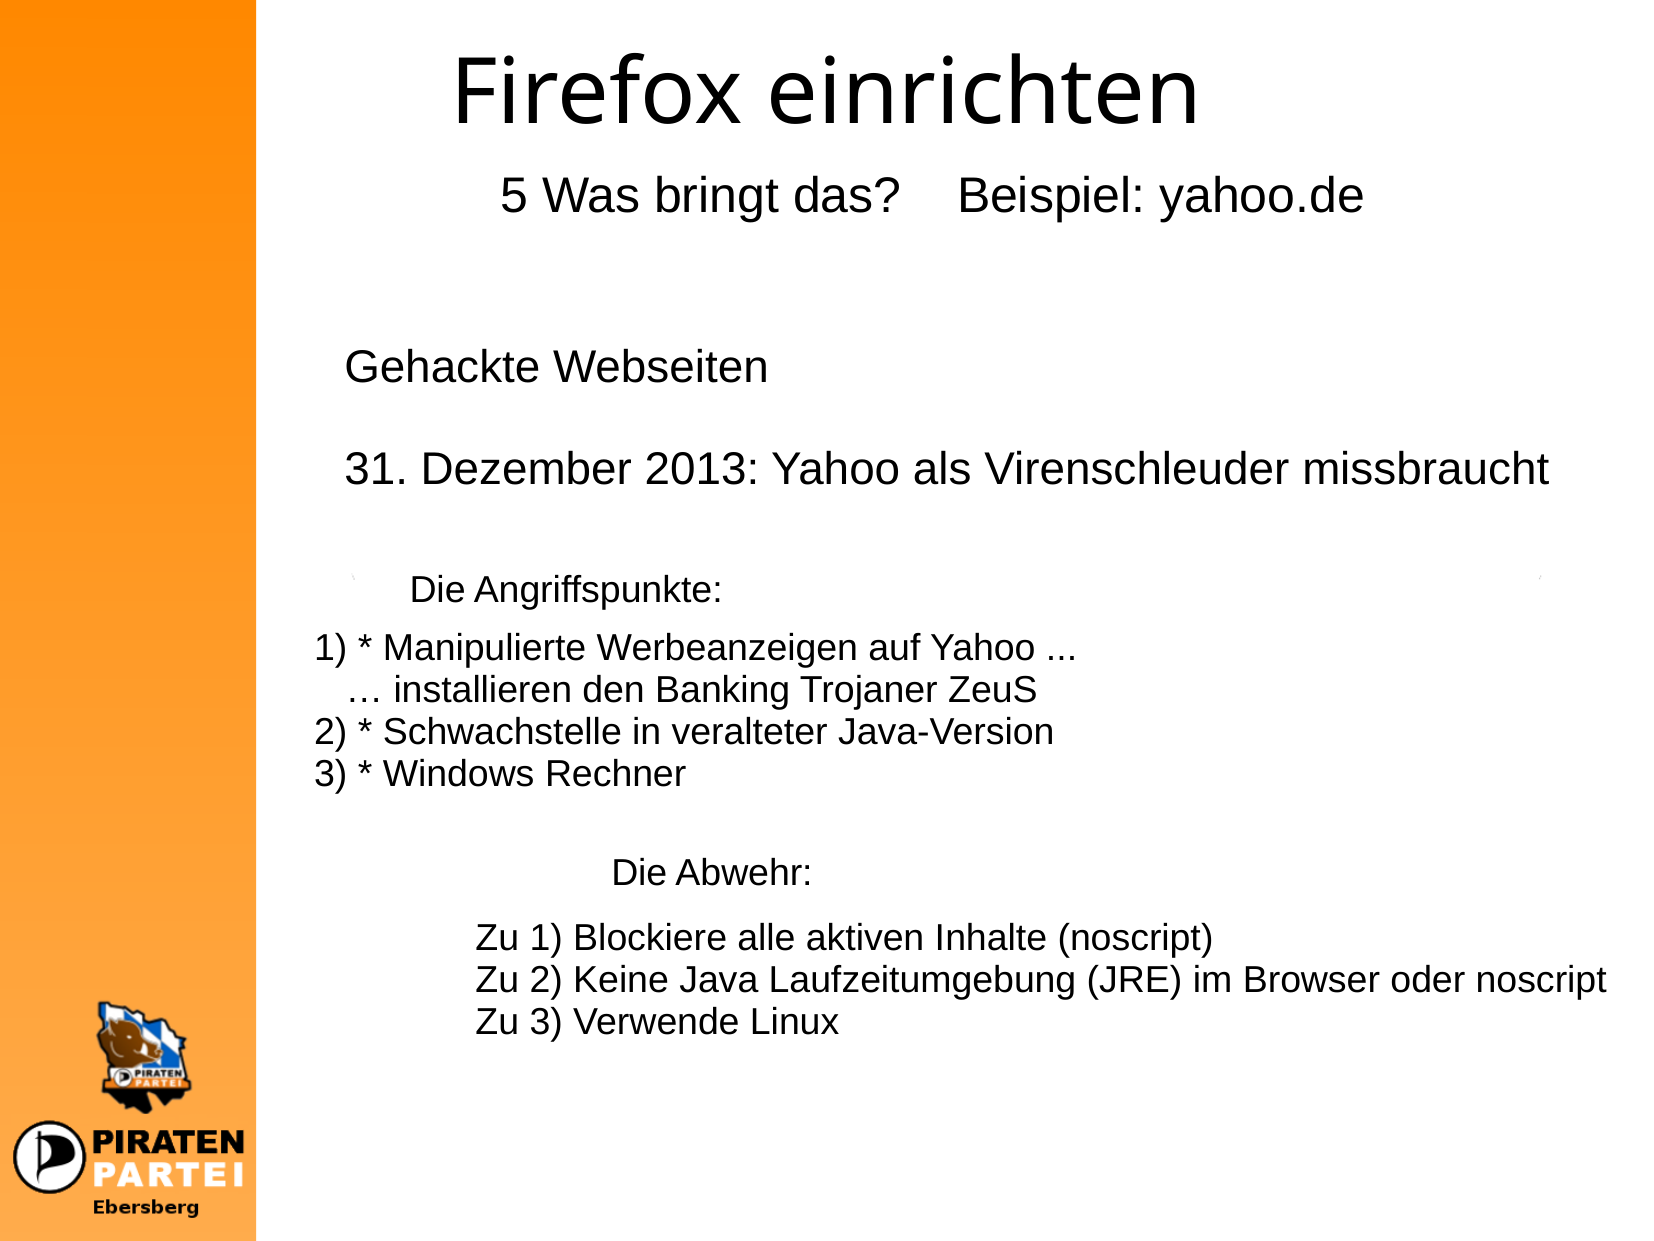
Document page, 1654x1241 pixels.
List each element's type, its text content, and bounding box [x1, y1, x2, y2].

picture [0, 0, 1654, 1241]
title Firefox einrichten [82, 0, 1571, 192]
text_box 1) * Manipulierte Werbeanzeigen auf Yahoo ... … installieren den Banking Trojaner ZeuS 2) * Schwachstelle in veralteter Java-Version 3) * Windows Rechner [299, 618, 1093, 886]
text_box Zu 1) Blockiere alle aktiven Inhalte (noscript) Zu 2) Keine Java Laufzeitumgebung (JRE) im Browser oder noscript Zu 3) Verwende Linux [460, 909, 1623, 1051]
text_box Die Abwehr: [596, 843, 828, 901]
subtitle 5 Was bringt das? Beispiel: yahoo.de [295, 135, 1571, 254]
text_box Die Angriffspunkte: [394, 561, 739, 618]
text_box Gehackte Webseiten 31. Dezember 2013: Yahoo als Virenschleuder missbraucht [329, 333, 1565, 502]
